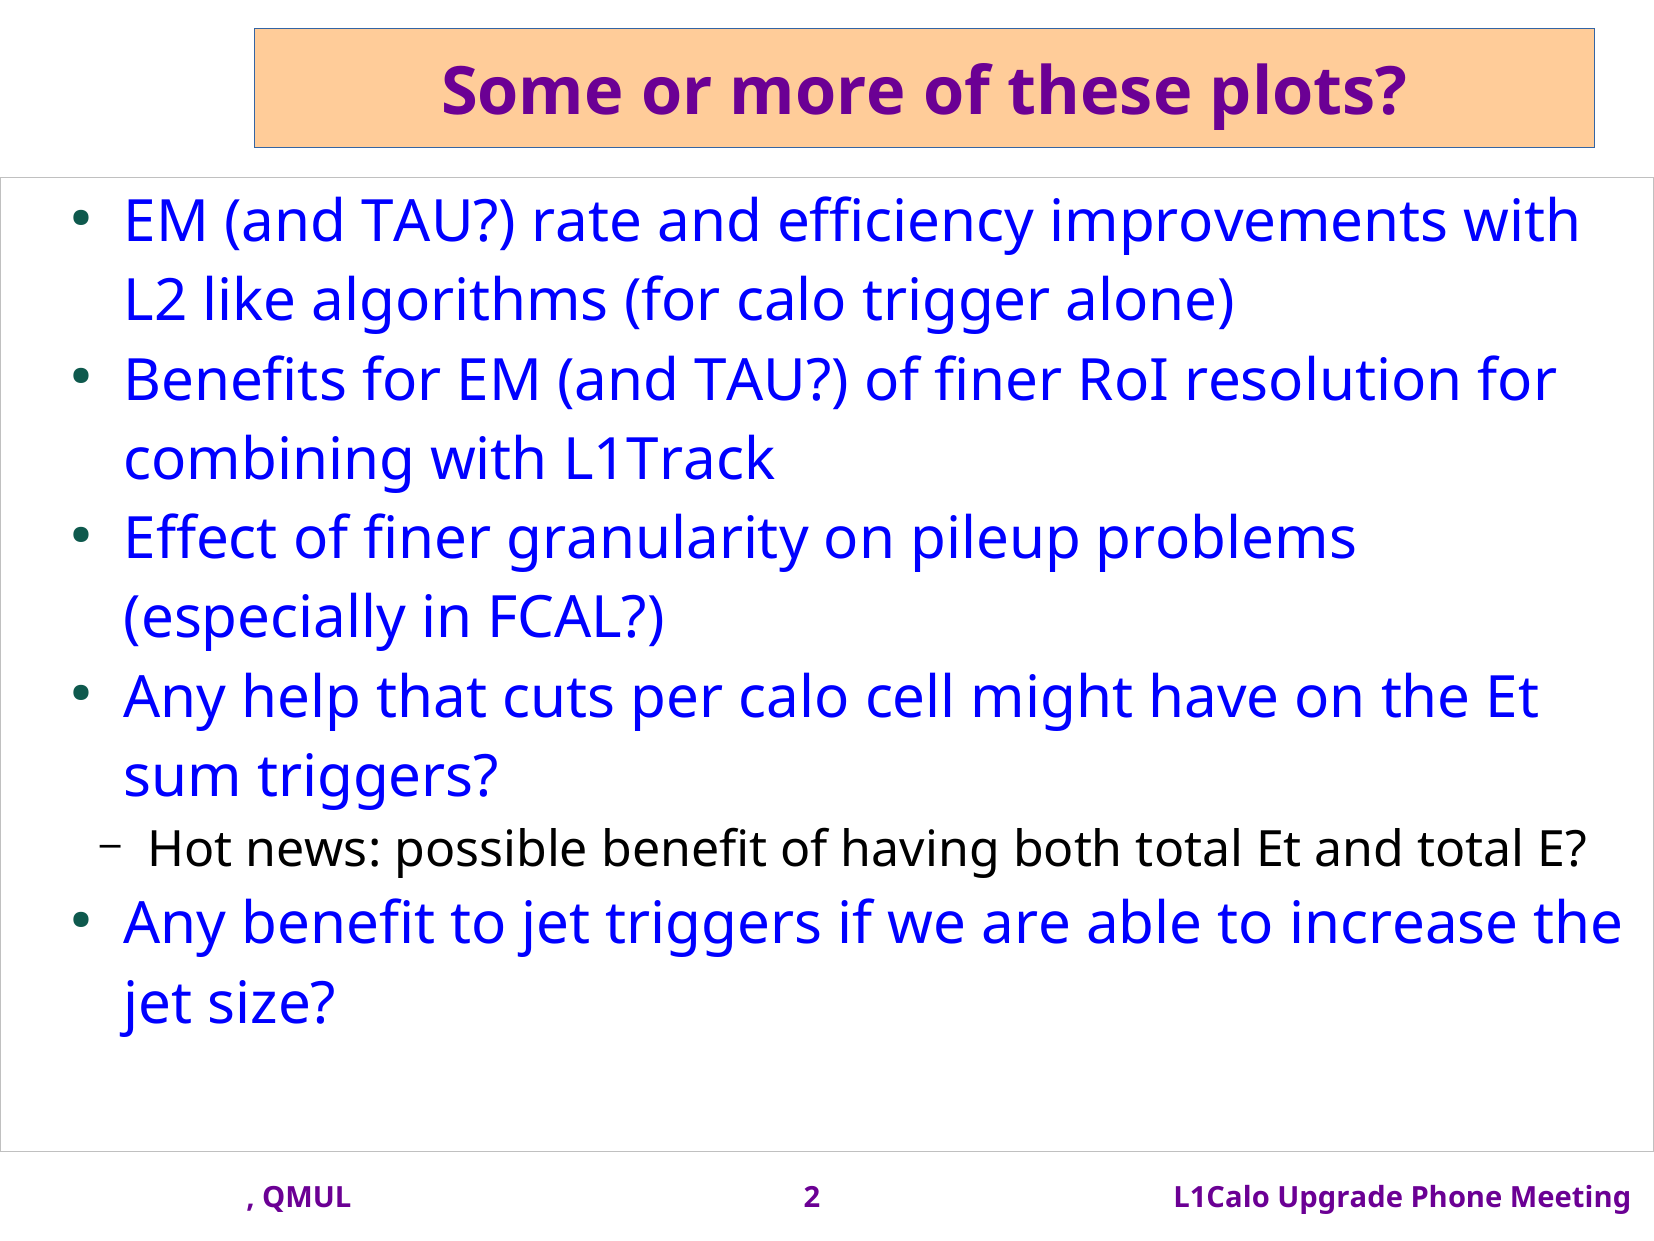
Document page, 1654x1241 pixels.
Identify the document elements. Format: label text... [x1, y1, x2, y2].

list EM (and TAU?) rate and efficiency improvements with L2 like algorithms (for calo trigger alone) Benefits for EM (and TAU?) of finer RoI resolution for combining with L1Track Effect of finer granularity on pileup problems (especially in FCAL?) Any help that cuts per calo cell might have on the Et sum triggers? Hot news: possible benefit of having both total Et and total E? Any benefit to jet triggers if we are able to increase the jet size? [52, 179, 1635, 1138]
title Some or more of these plots? [254, 28, 1595, 148]
